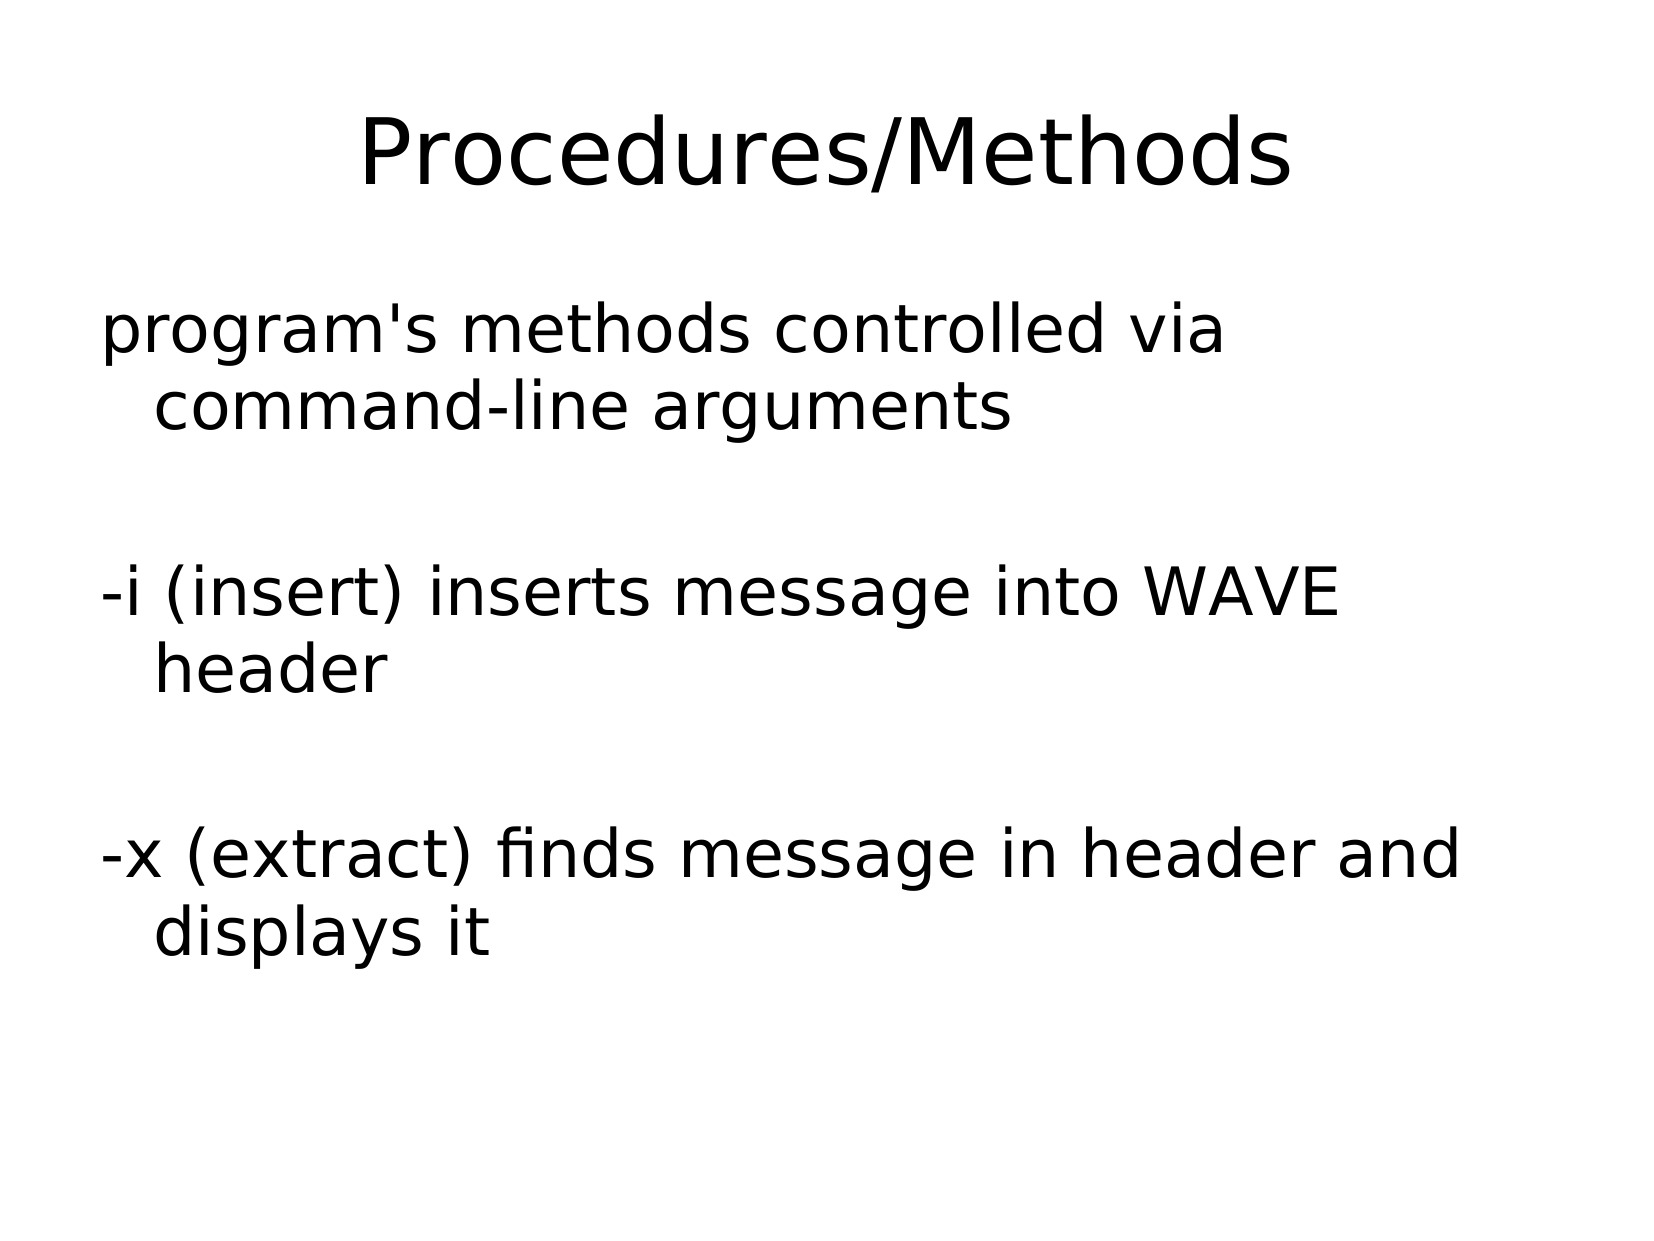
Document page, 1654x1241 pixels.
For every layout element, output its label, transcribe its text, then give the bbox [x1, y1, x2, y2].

title Procedures/Methods [82, 49, 1571, 257]
list program's methods controlled via command-line arguments -i (insert) inserts message into WAVE header -x (extract) finds message in header and displays it [82, 290, 1571, 1109]
